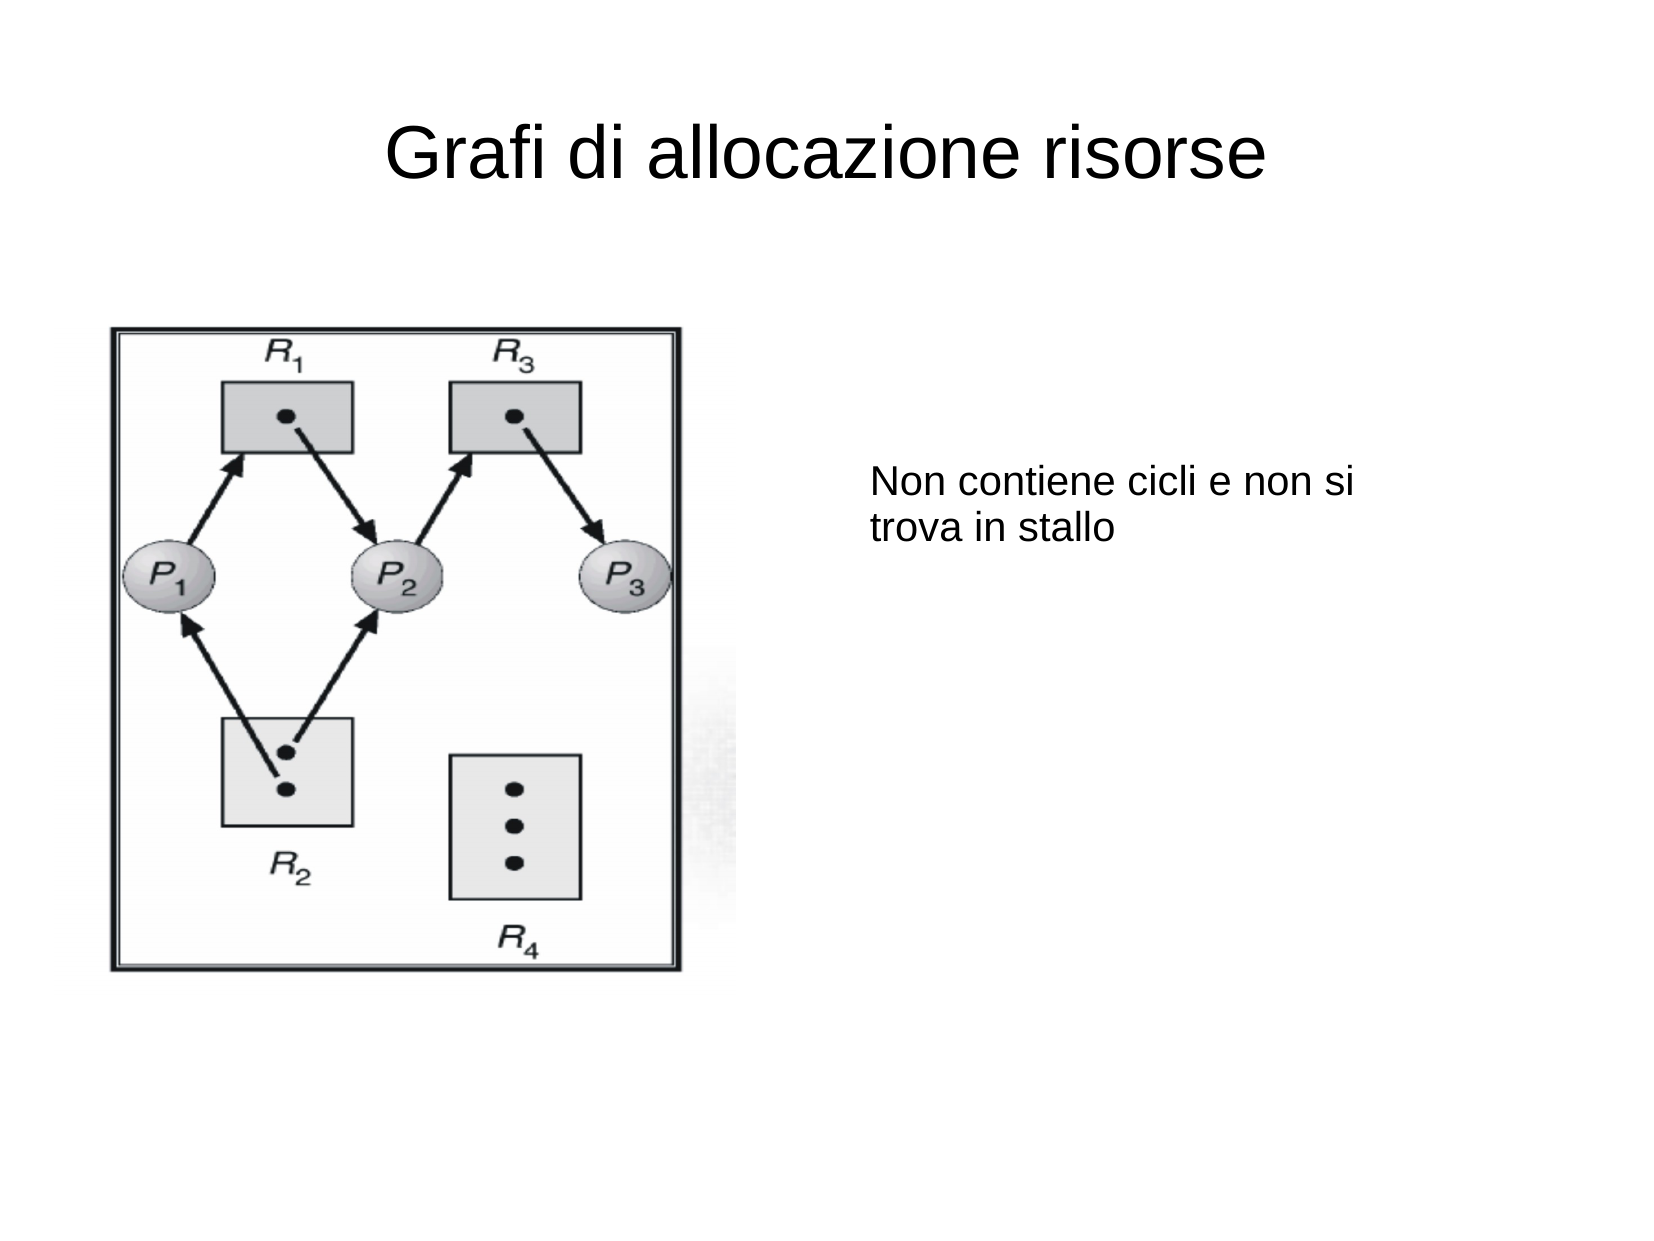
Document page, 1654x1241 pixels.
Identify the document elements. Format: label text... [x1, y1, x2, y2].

text_box Non contiene cicli e non si trova in stallo [855, 450, 1456, 616]
title Grafi di allocazione risorse [82, 49, 1571, 257]
picture [54, 324, 736, 995]
